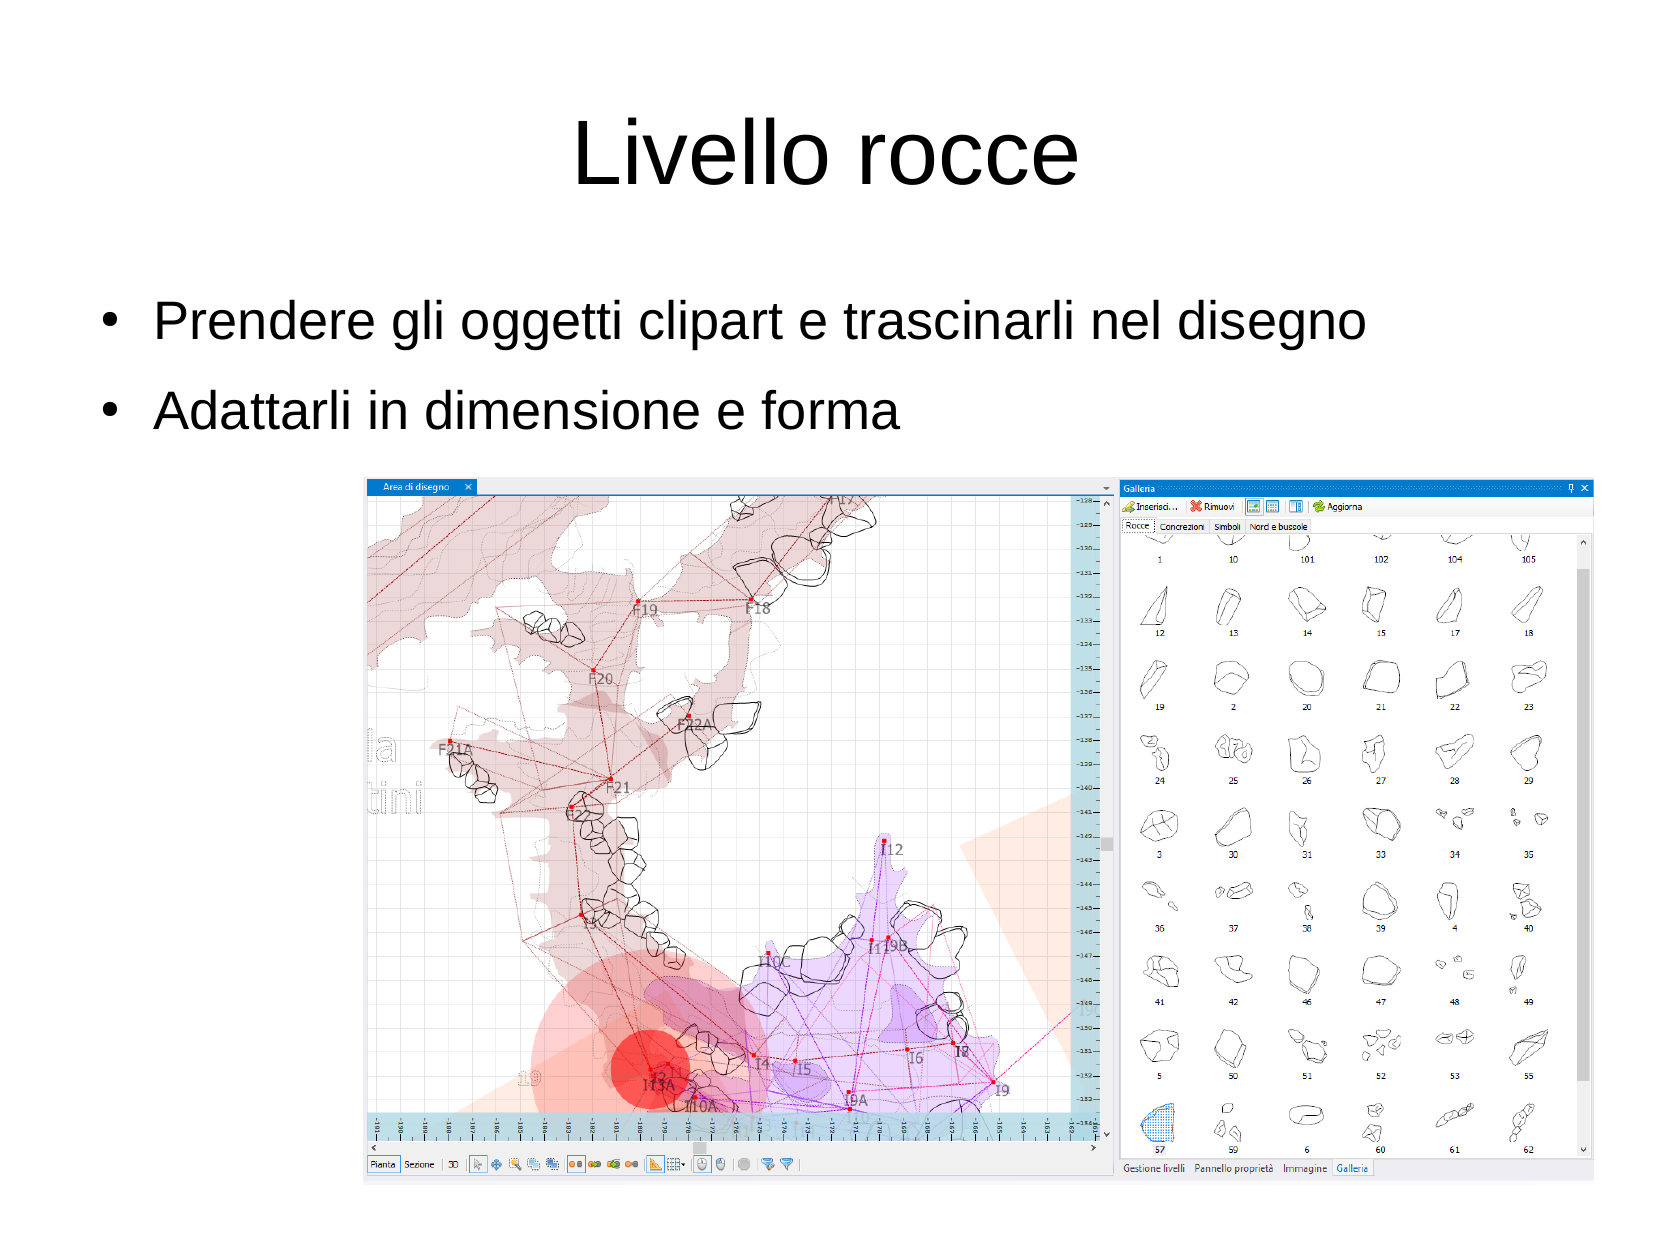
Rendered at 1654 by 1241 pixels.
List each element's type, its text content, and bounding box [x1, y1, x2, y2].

title Livello rocce [82, 49, 1571, 257]
picture [363, 477, 1594, 1186]
list Prendere gli oggetti clipart e trascinarli nel disegno Adattarli in dimensione e forma [82, 290, 1571, 1109]
